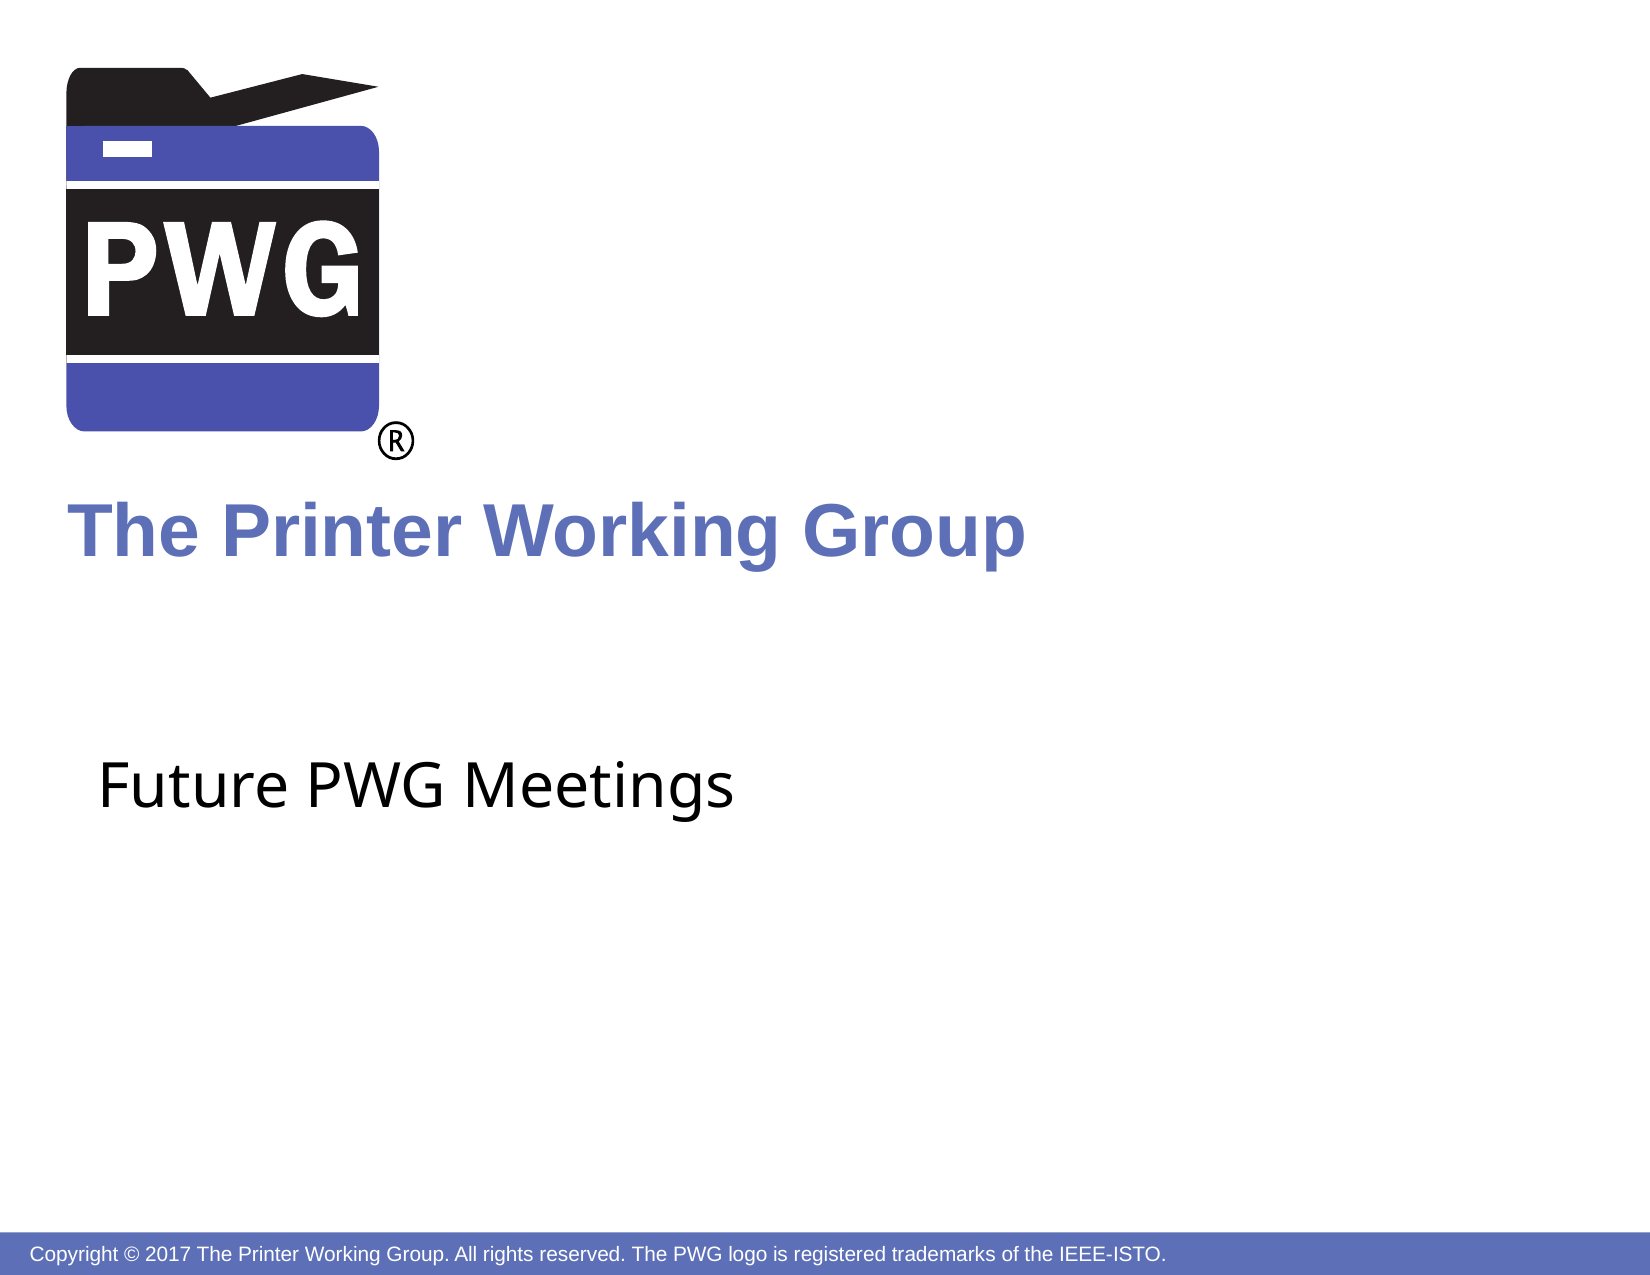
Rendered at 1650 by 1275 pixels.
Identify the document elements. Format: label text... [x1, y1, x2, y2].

title Future PWG Meetings [82, 592, 1568, 829]
